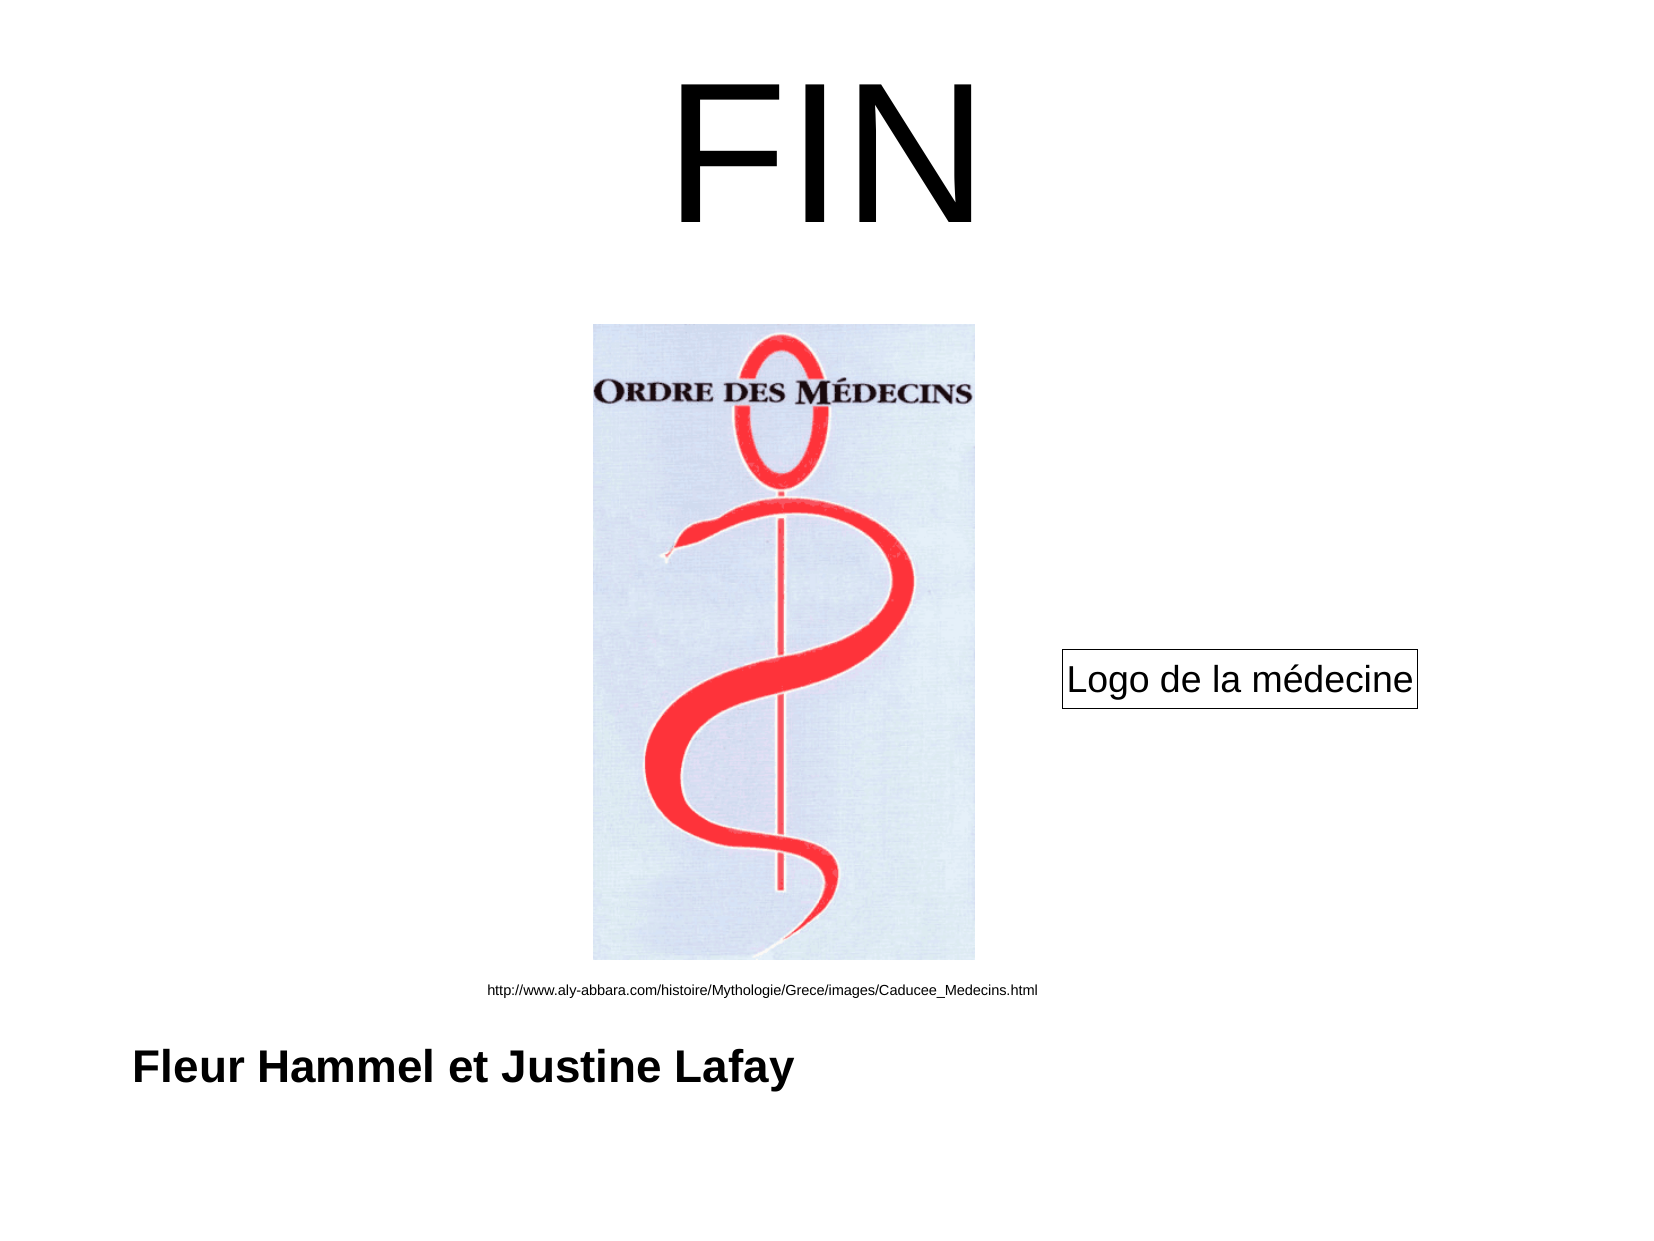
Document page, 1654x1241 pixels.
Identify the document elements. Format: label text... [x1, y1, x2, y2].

text_box Logo de la médecine [1062, 649, 1418, 709]
text_box Fleur Hammel et Justine Lafay [118, 1033, 1477, 1101]
title FIN [82, 41, 1571, 265]
picture [593, 324, 975, 960]
text_box http://www.aly-abbara.com/histoire/Mythologie/Grece/images/Caducee_Medecins.html [472, 974, 1063, 1006]
